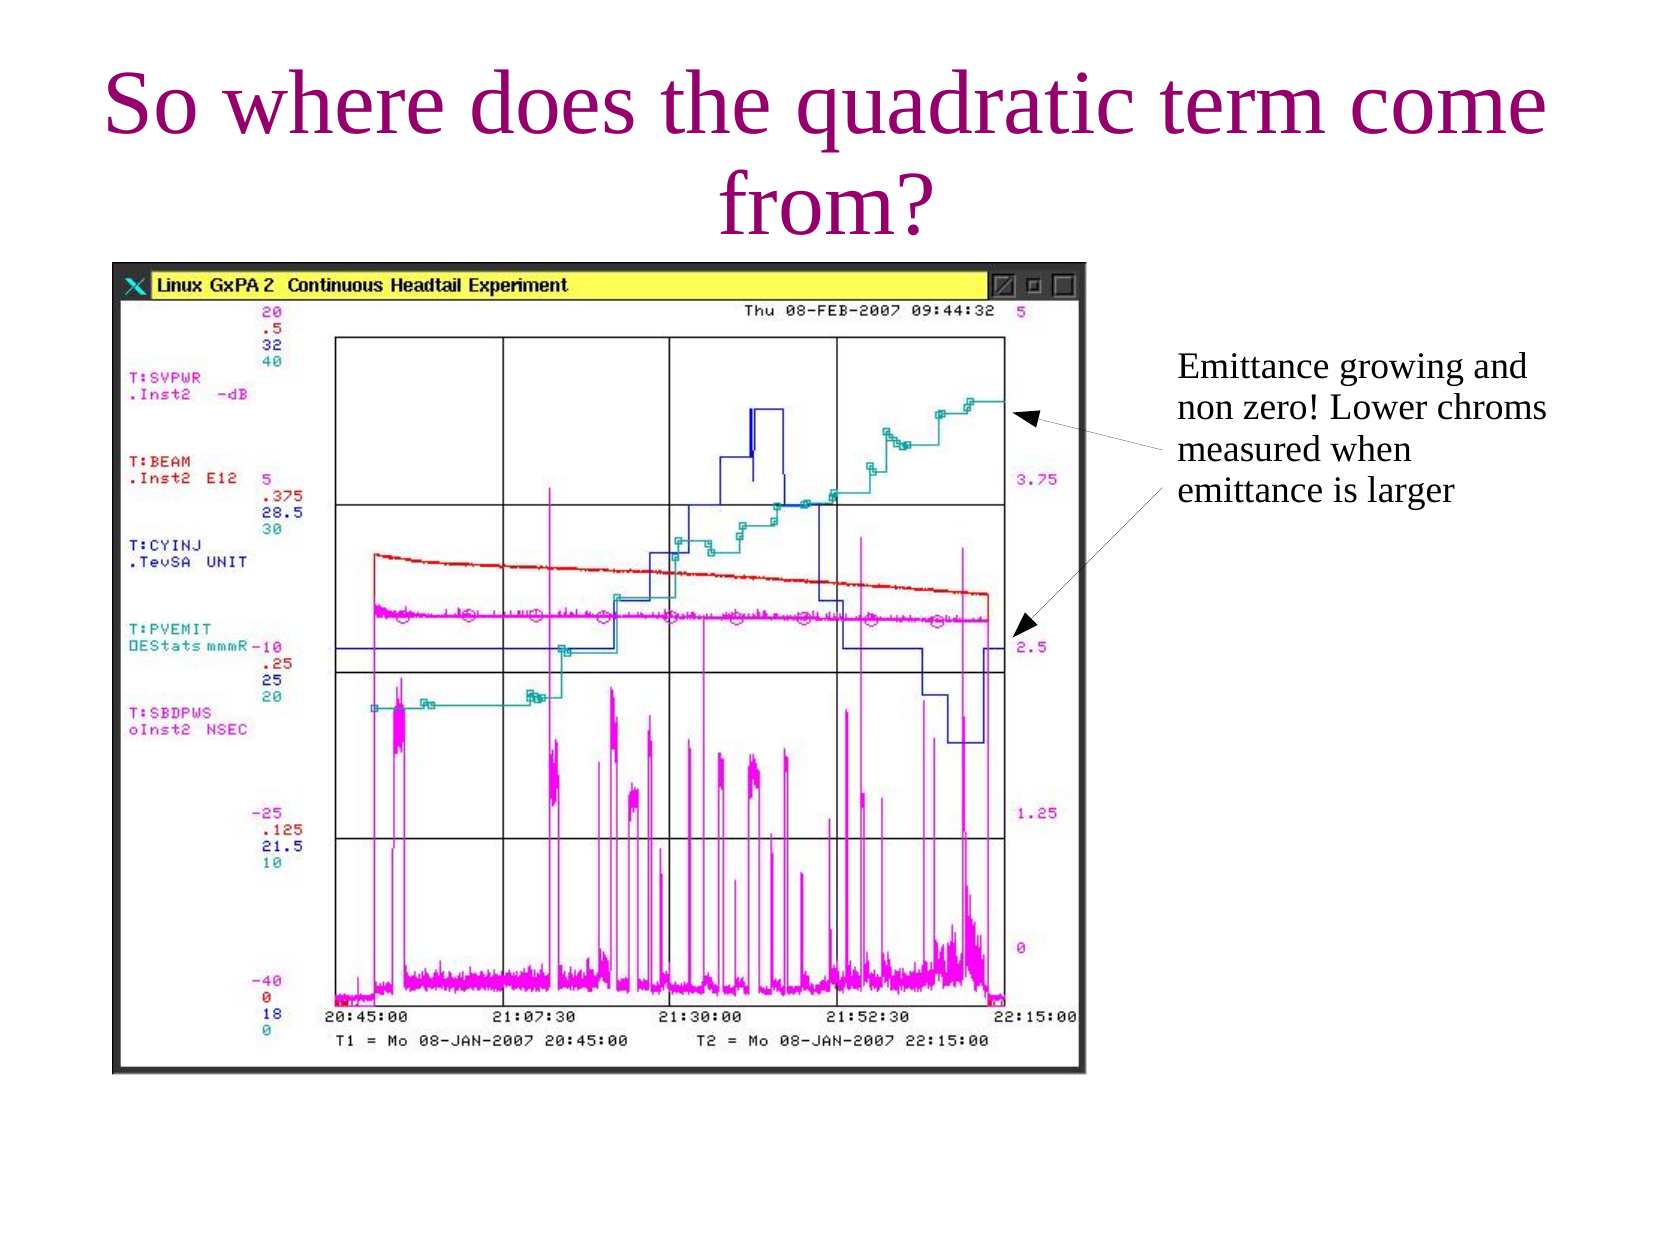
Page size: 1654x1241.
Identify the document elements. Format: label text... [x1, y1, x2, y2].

picture [112, 262, 1088, 1076]
title So where does the quadratic term come from? [82, 41, 1571, 265]
text_box Emittance growing and non zero! Lower chroms measured when emittance is larger [1162, 337, 1576, 535]
